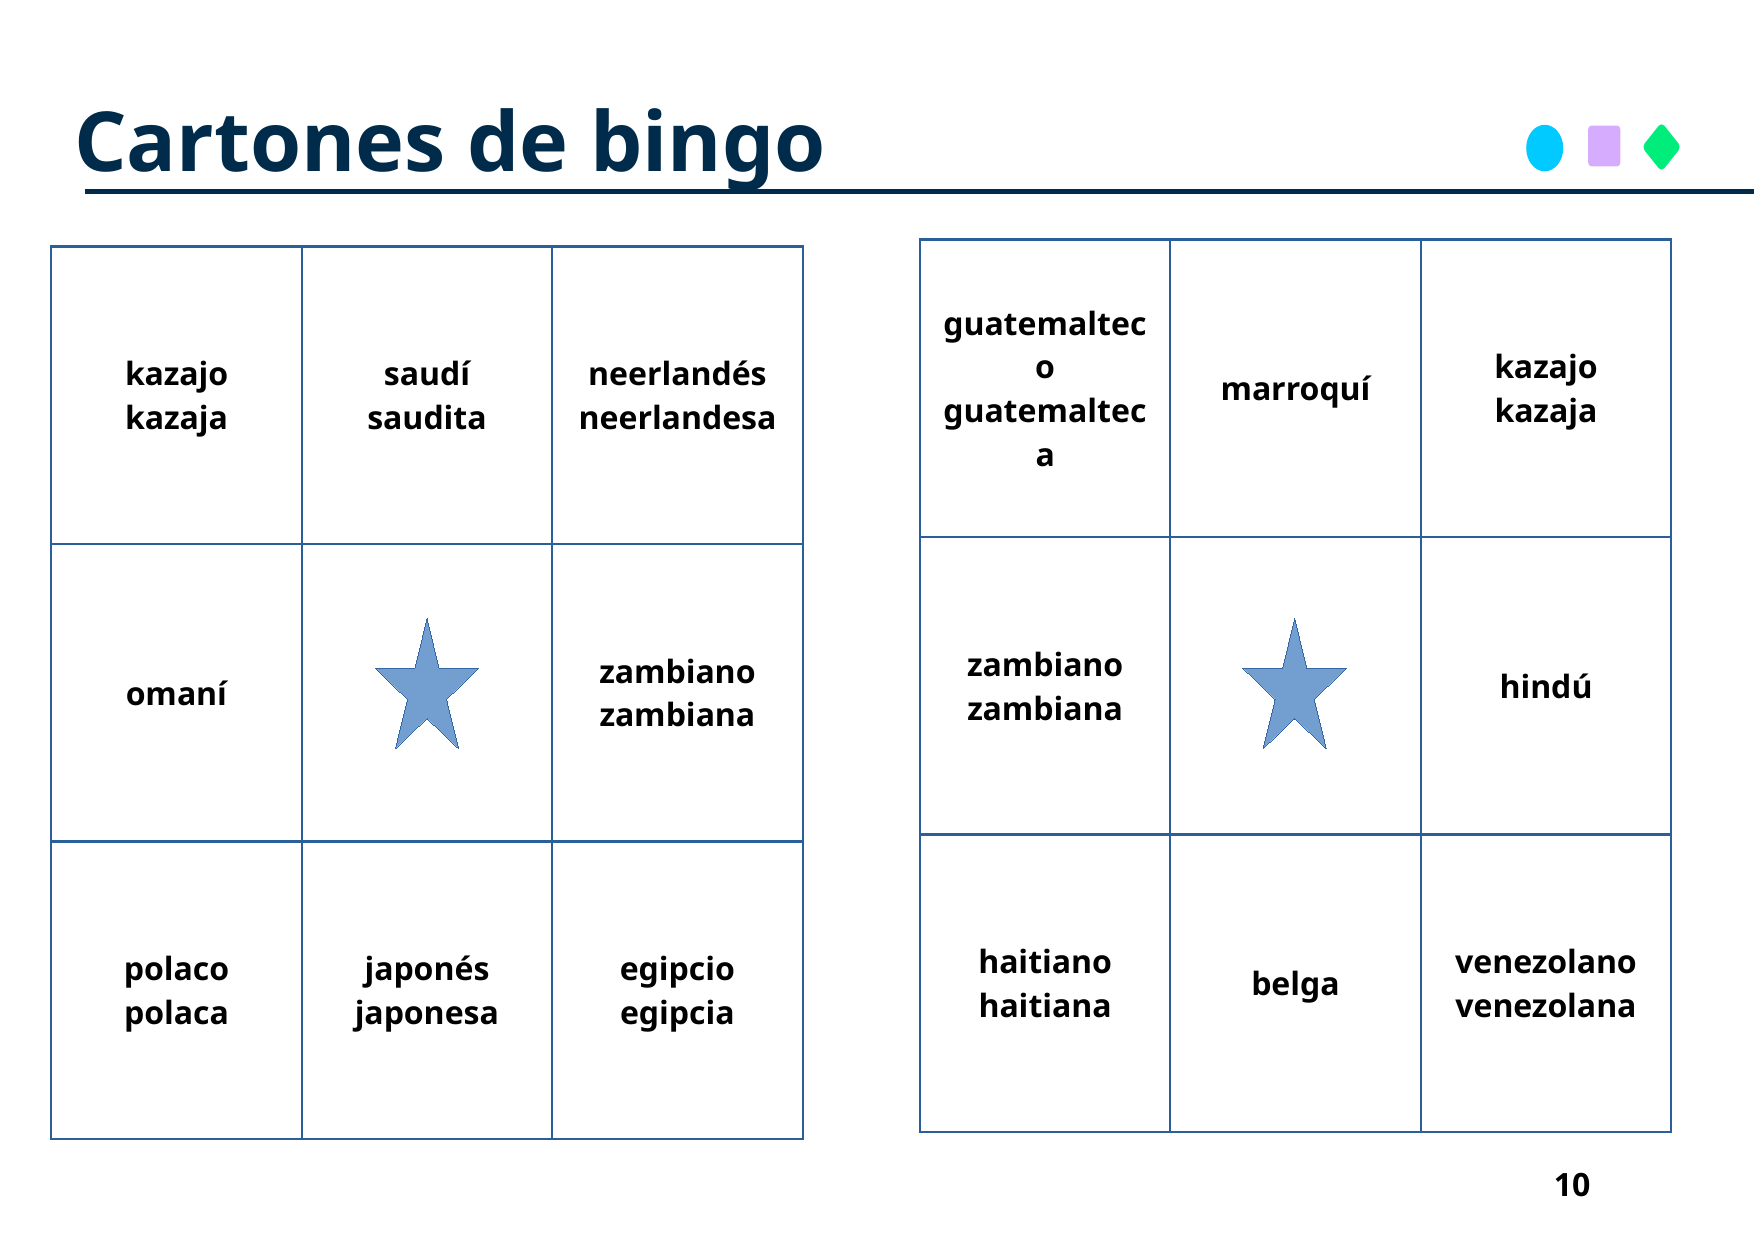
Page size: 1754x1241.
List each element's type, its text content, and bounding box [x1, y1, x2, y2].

table_header marroquí [1171, 241, 1420, 536]
table_header kazajo kazaja [1422, 241, 1670, 536]
table_cell japonés japonesa [303, 843, 551, 1138]
table_header saudí saudita [303, 248, 551, 543]
table_cell polaco polaca [52, 843, 301, 1138]
text_box [1242, 618, 1347, 749]
title Cartones de bingo [74, 32, 1404, 196]
table_header guatemalteco guatemalteca [921, 241, 1169, 536]
table_cell [1171, 538, 1420, 833]
table_cell zambiano zambiana [553, 545, 802, 840]
text_box [375, 618, 479, 749]
table_cell belga [1171, 836, 1420, 1131]
table_cell hindú [1422, 538, 1670, 833]
table_header neerlandés neerlandesa [553, 248, 802, 543]
table_cell egipcio egipcia [553, 843, 802, 1138]
table_cell [303, 545, 551, 840]
table_cell omaní [52, 545, 301, 840]
table_cell zambiano zambiana [921, 538, 1169, 833]
table_cell haitiano haitiana [921, 836, 1169, 1131]
table_header kazajo kazaja [52, 248, 301, 543]
table_cell venezolano venezolana [1422, 836, 1670, 1131]
